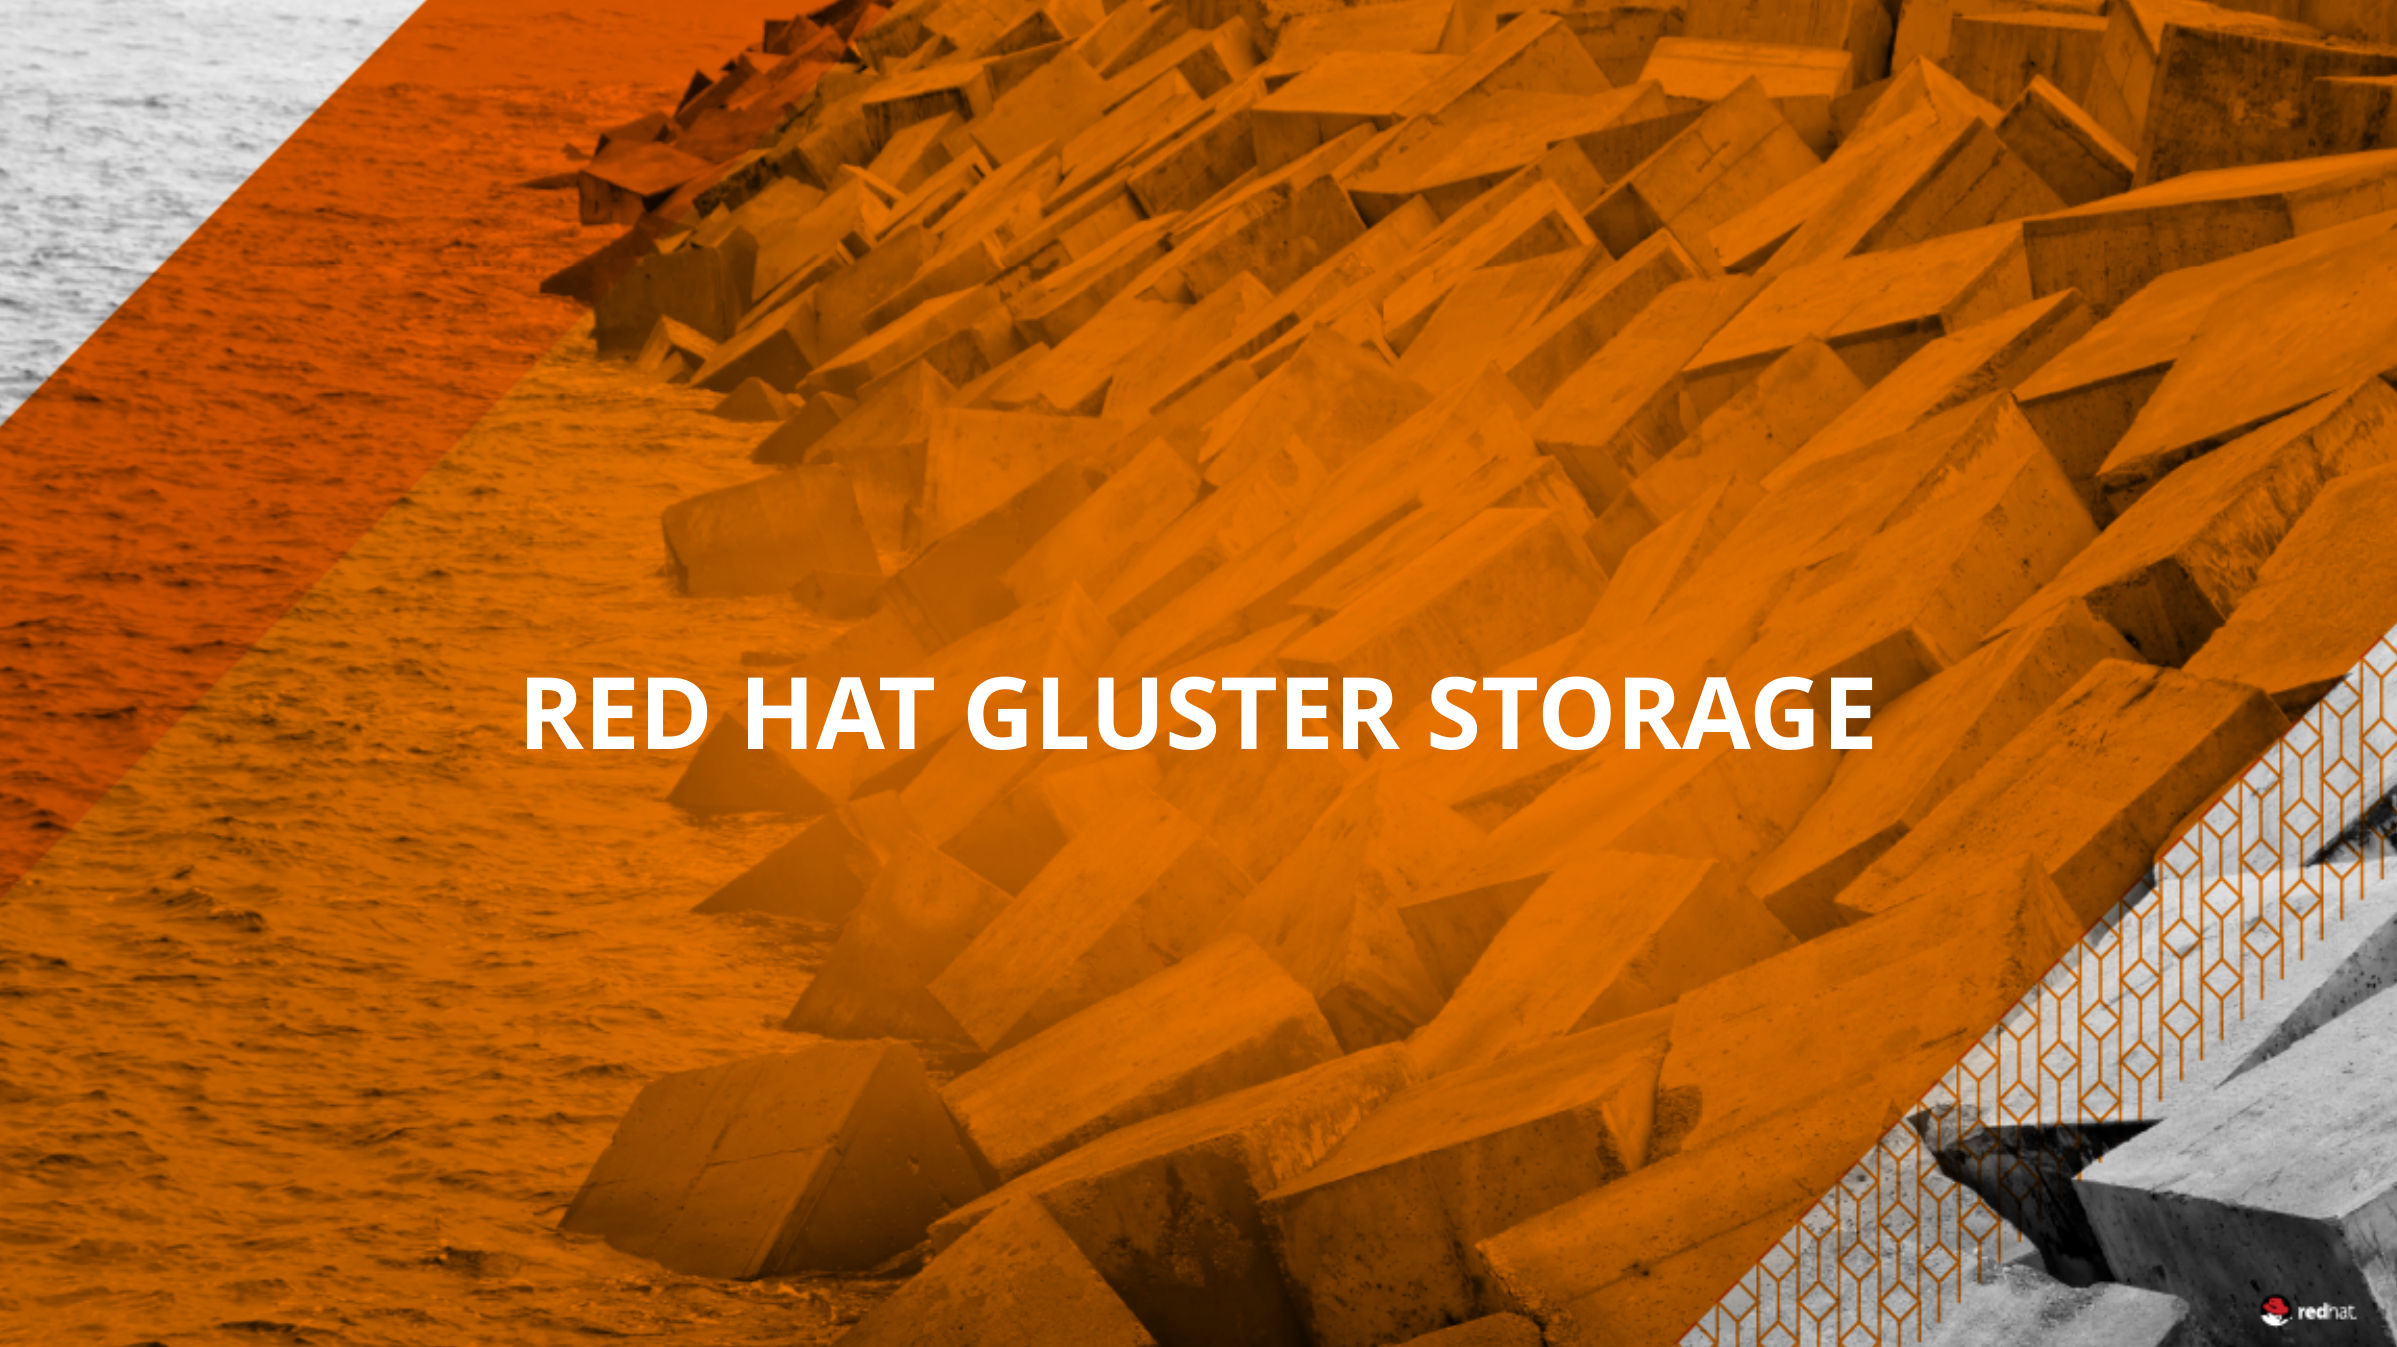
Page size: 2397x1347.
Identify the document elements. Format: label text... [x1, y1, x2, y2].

title RED HAT GLUSTER STORAGE [314, 527, 2083, 891]
picture [0, 0, 2397, 1347]
